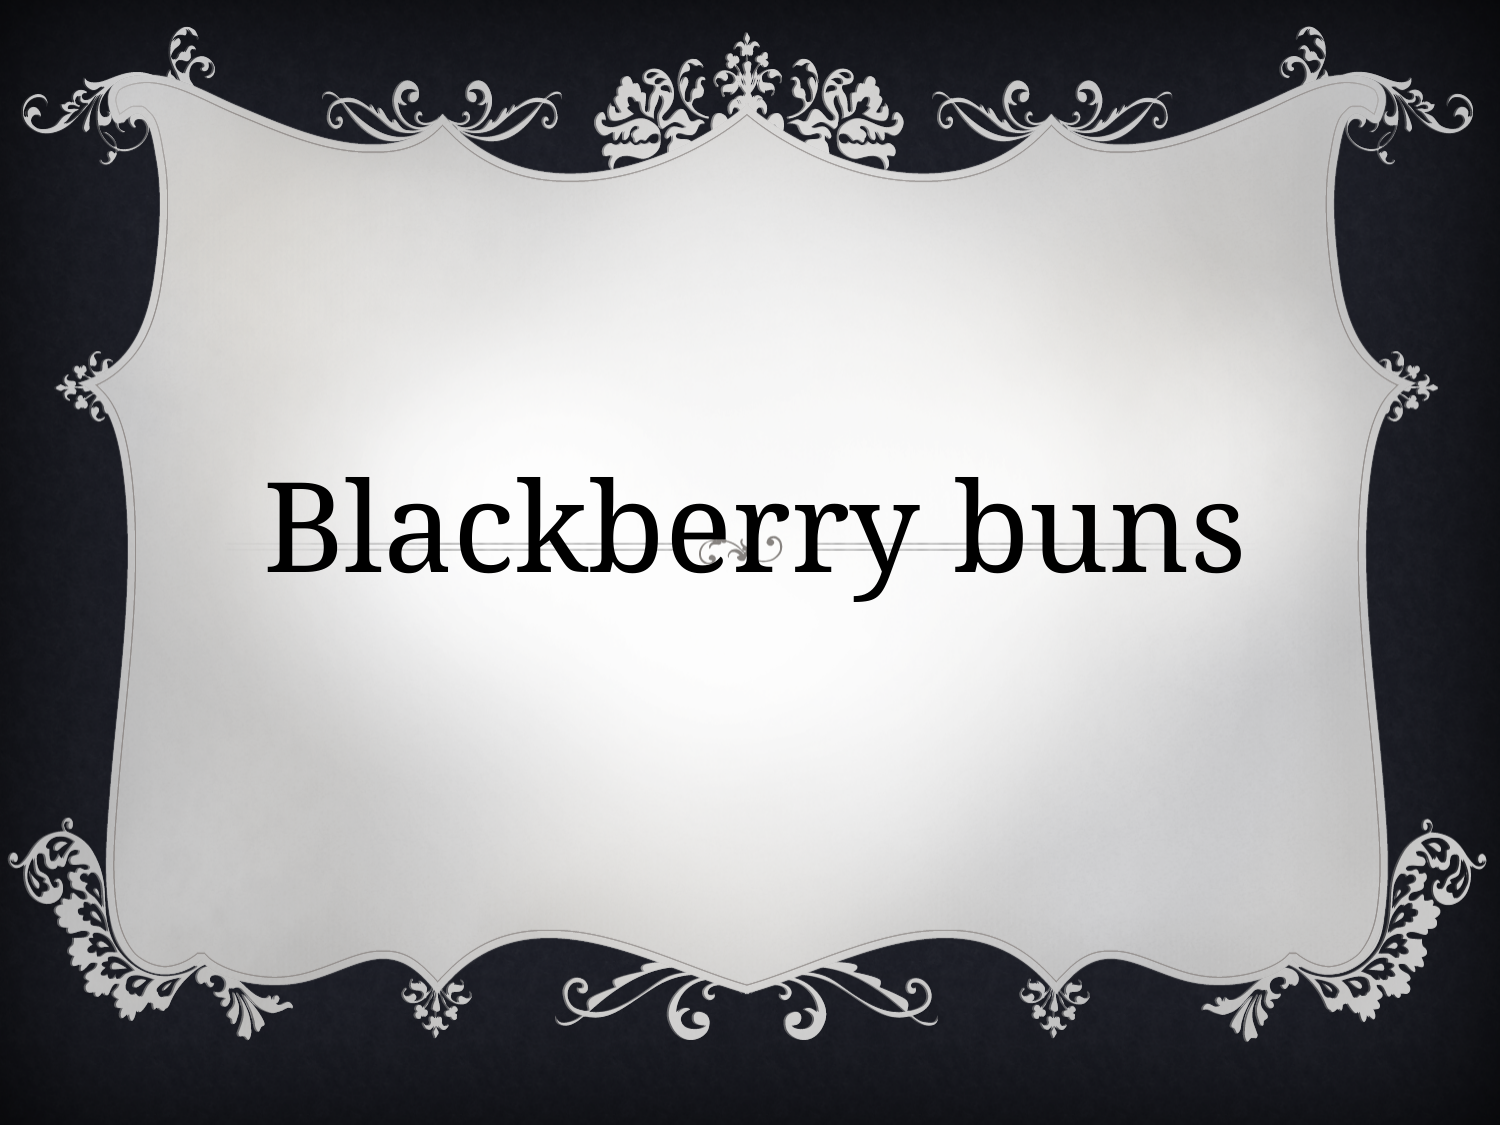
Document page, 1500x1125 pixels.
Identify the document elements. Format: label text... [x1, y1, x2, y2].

title Blackberry buns [230, 432, 1281, 643]
picture [0, 0, 1500, 1125]
